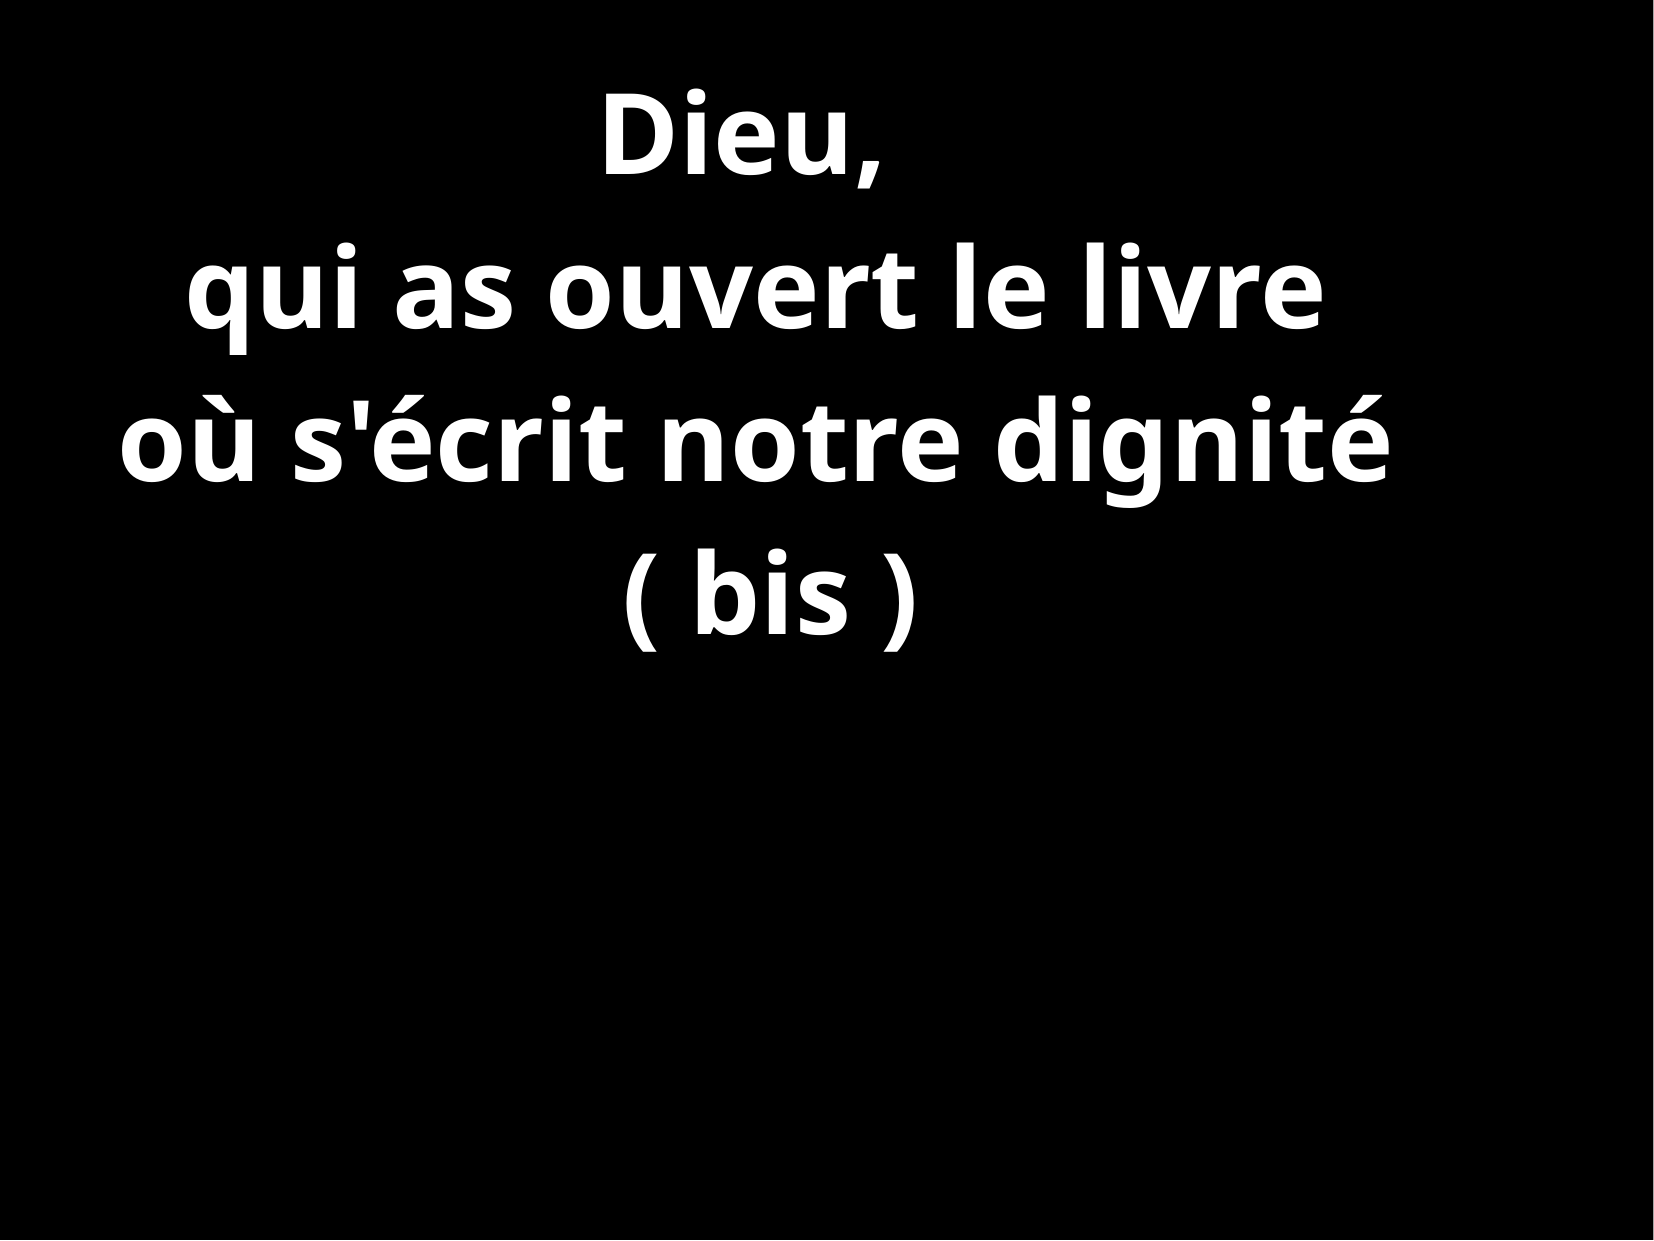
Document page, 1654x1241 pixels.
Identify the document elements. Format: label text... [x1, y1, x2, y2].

text_box Dieu, qui as ouvert le livre où s'écrit notre dignité ( bis ) [23, 47, 1489, 1241]
